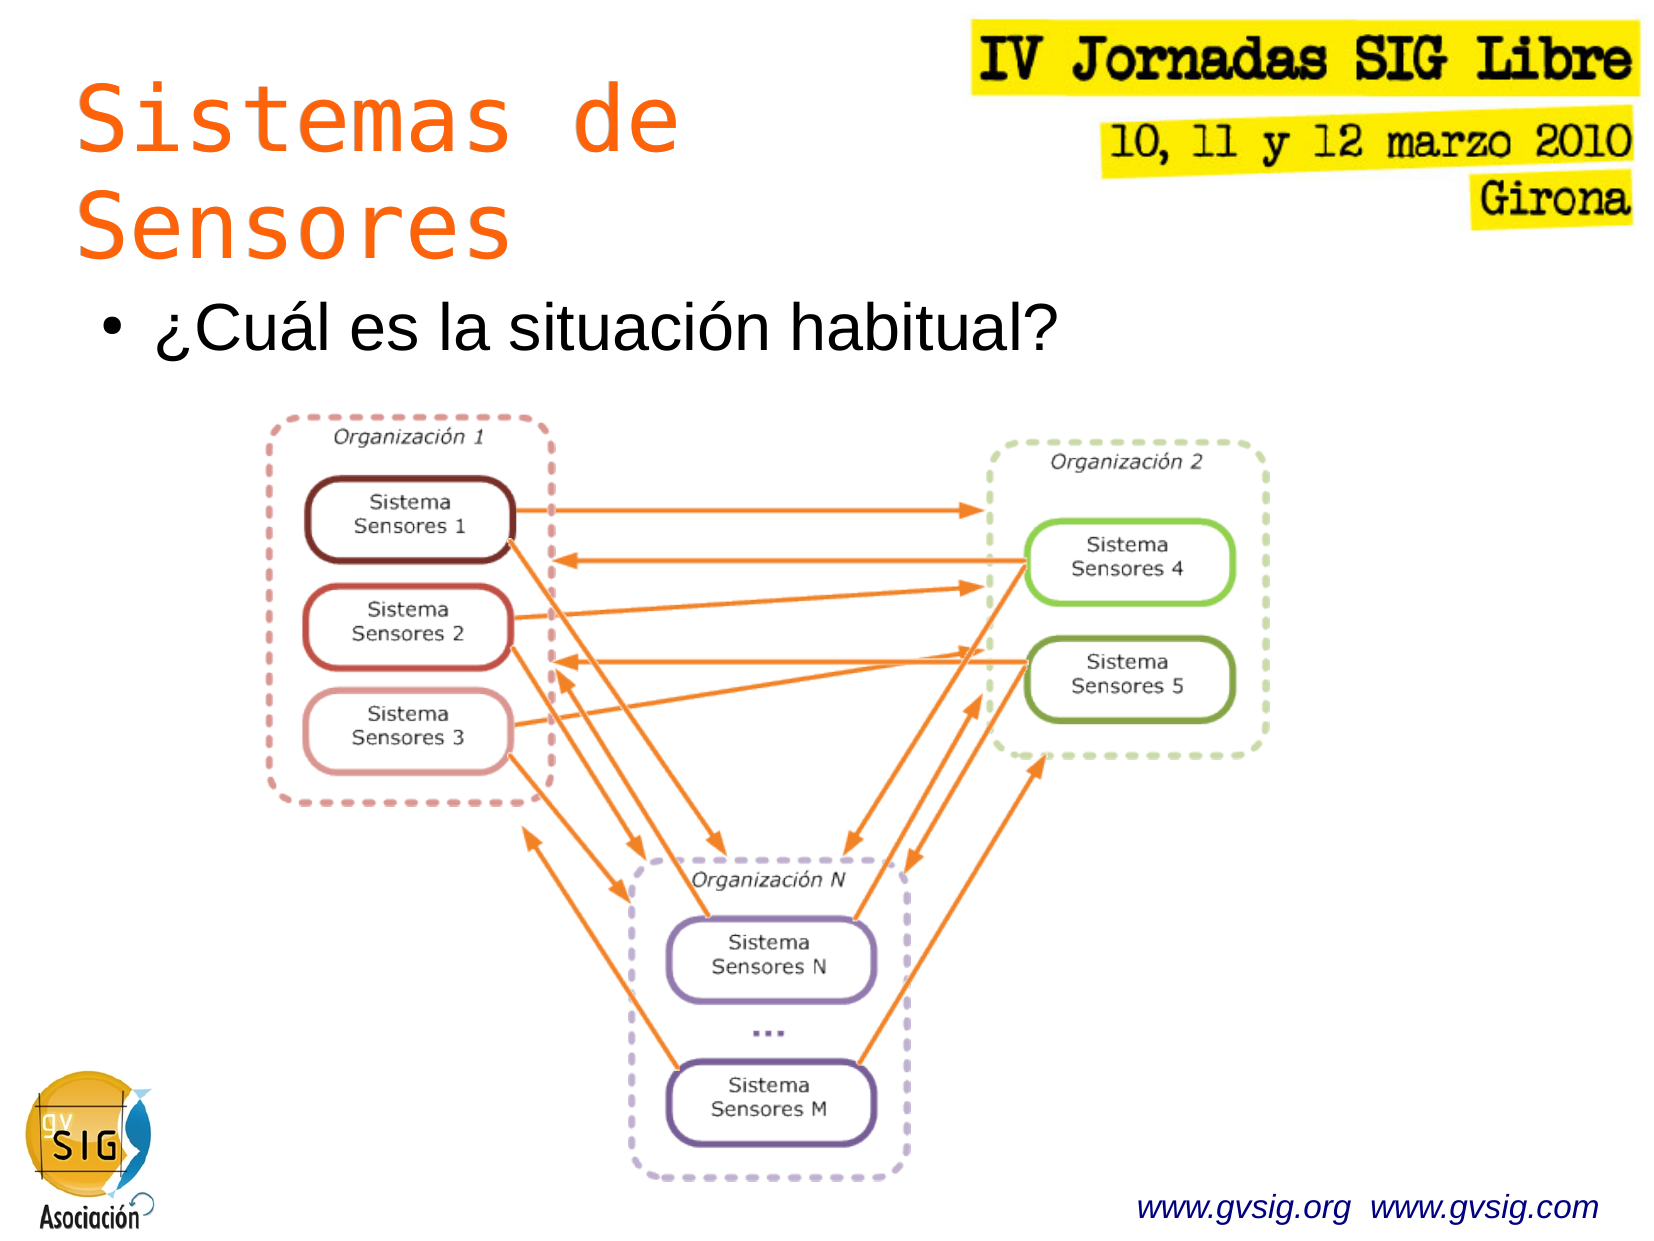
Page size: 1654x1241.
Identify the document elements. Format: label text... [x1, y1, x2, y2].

text_box Sistemas de Sensores [59, 59, 1471, 289]
picture [956, 0, 1654, 276]
list ¿Cuál es la situación habitual? [82, 290, 1571, 1109]
picture [265, 413, 1270, 1182]
picture [0, 1062, 178, 1241]
